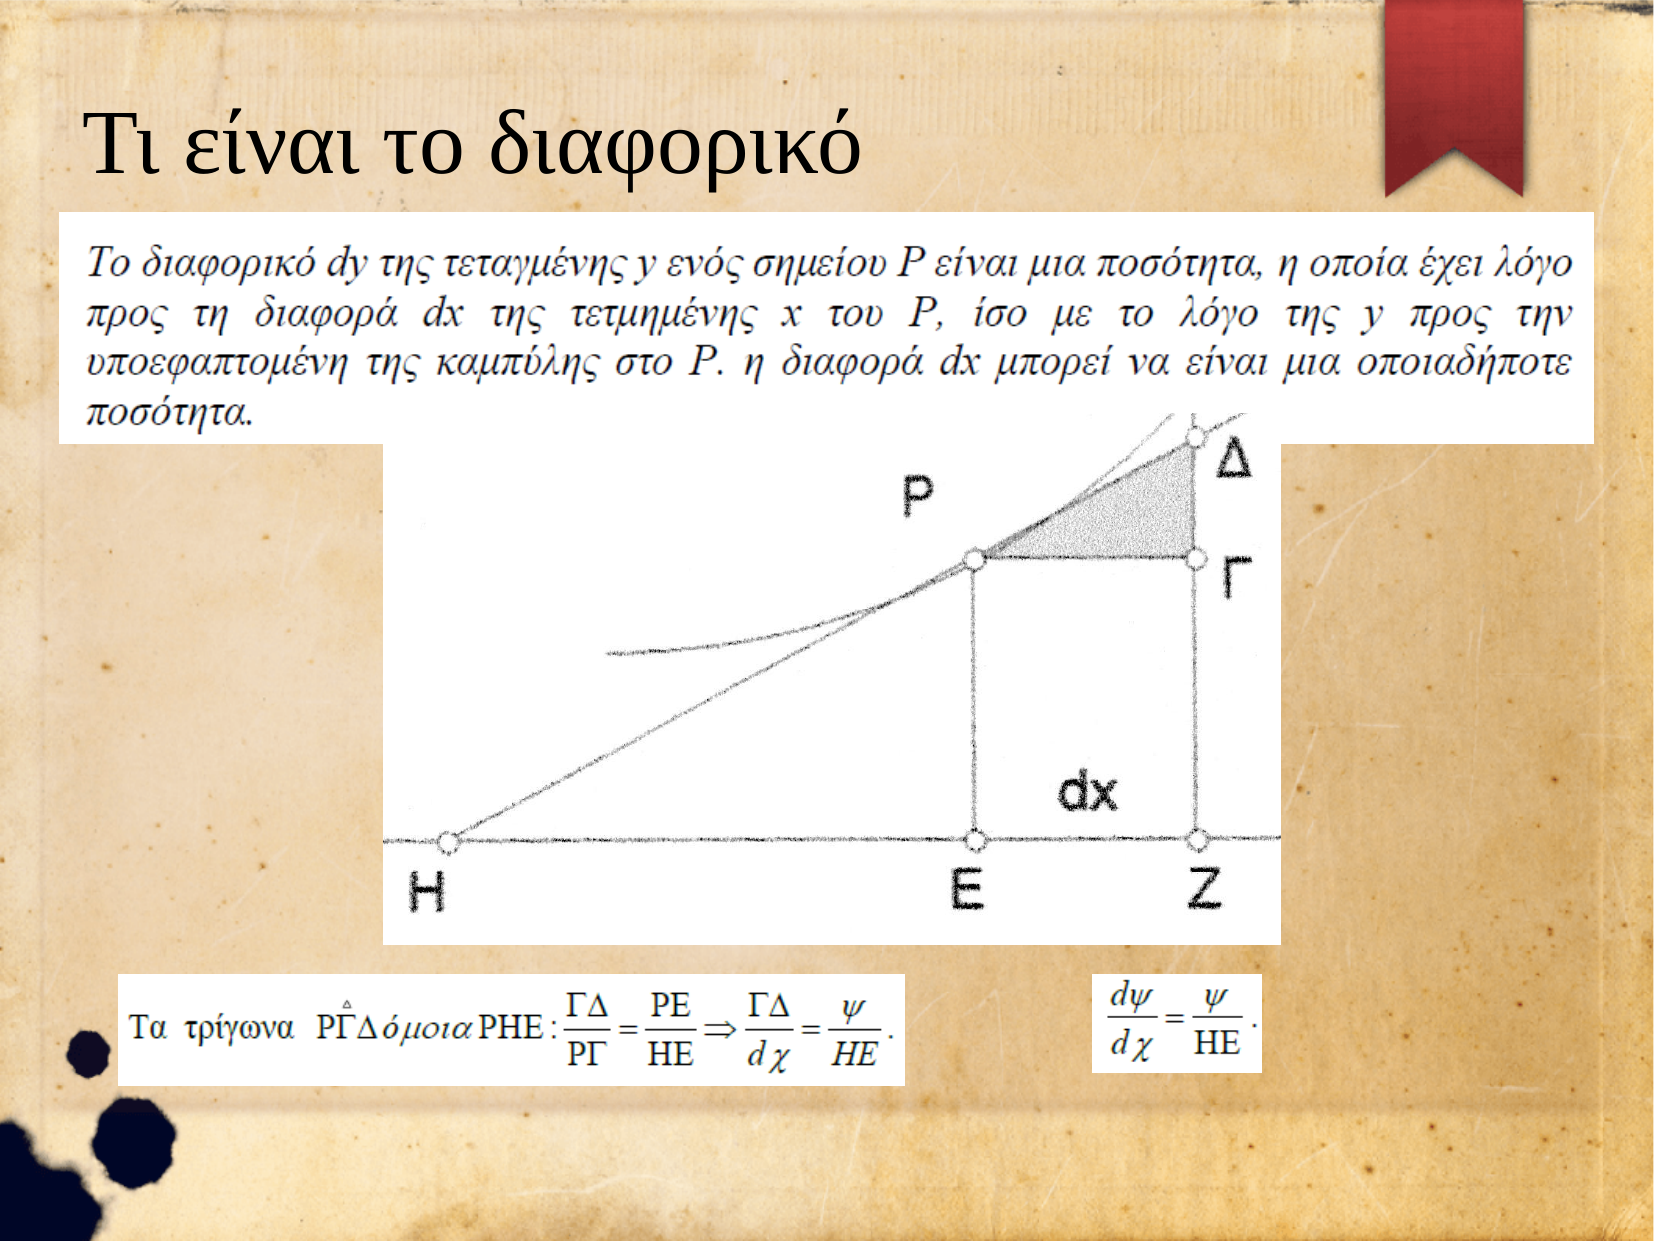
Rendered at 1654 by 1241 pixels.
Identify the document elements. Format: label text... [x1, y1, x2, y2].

title Τι είναι το διαφορικό [82, 49, 1347, 212]
picture [0, 0, 1654, 1241]
